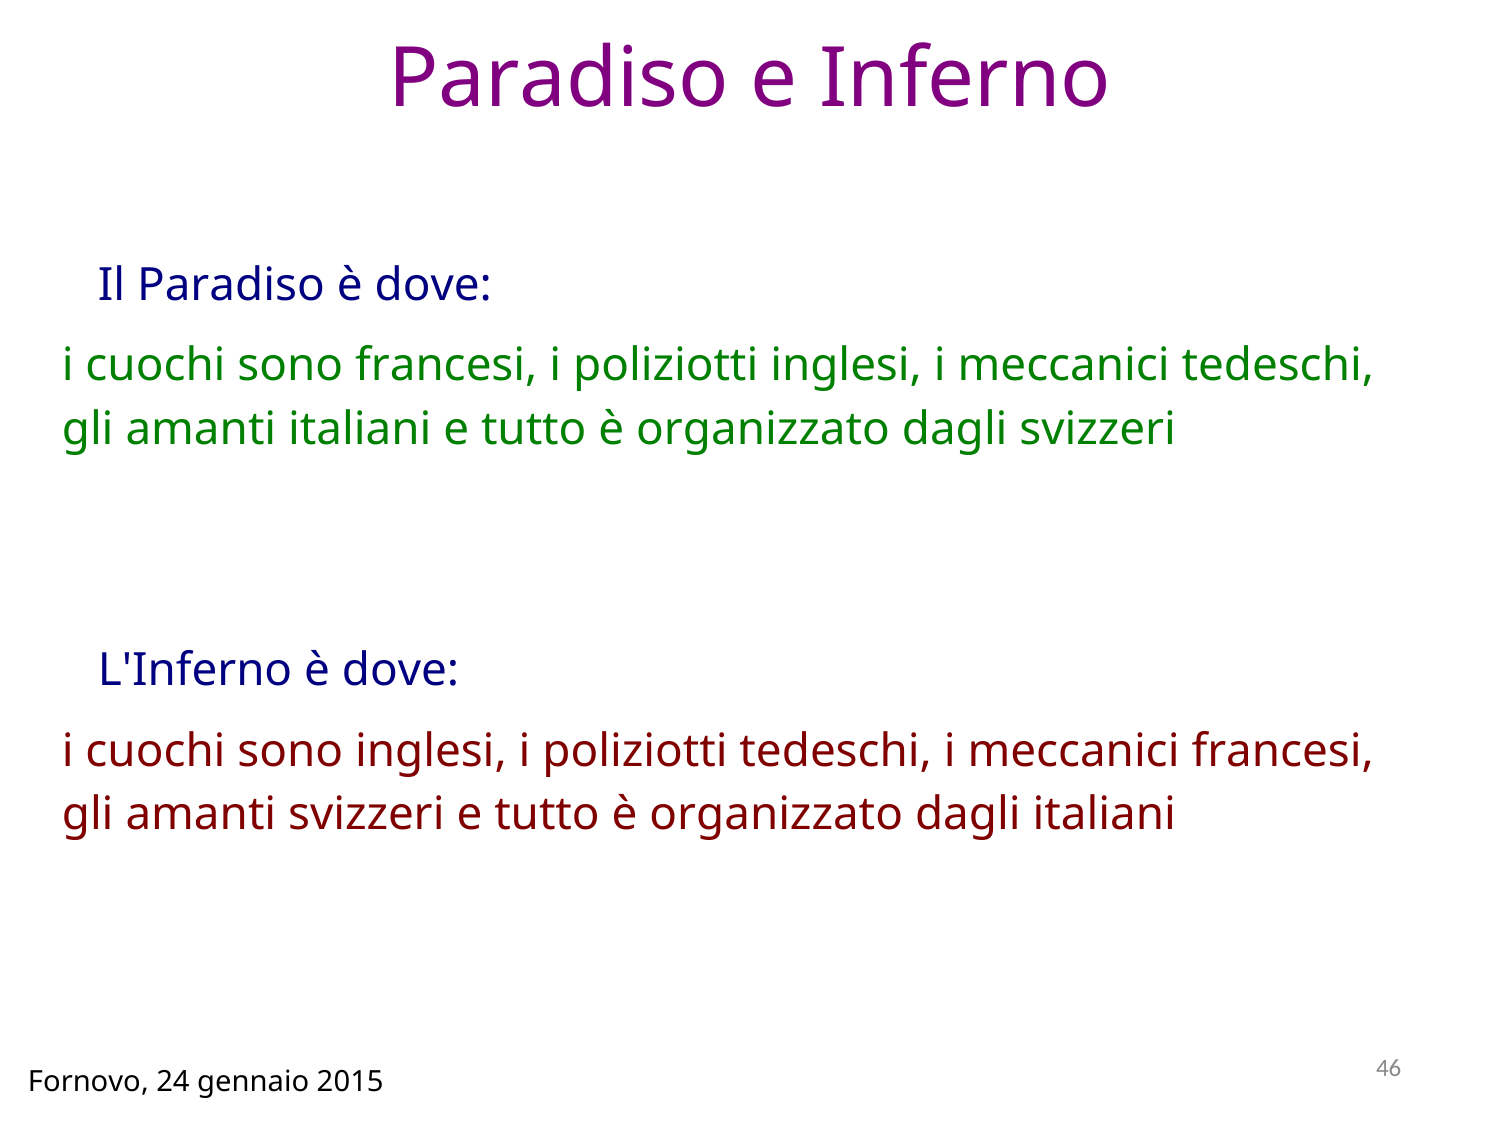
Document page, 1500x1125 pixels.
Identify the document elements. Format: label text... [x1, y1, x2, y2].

text_box Il Paradiso è dove: i cuochi sono francesi, i poliziotti inglesi, i meccanici tedeschi, gli amanti italiani e tutto è organizzato dagli svizzeri L'Inferno è dove: i cuochi sono inglesi, i poliziotti tedeschi, i meccanici francesi, gli amanti svizzeri e tutto è organizzato dagli italiani [47, 166, 1441, 892]
text_box Paradiso e Inferno [41, 0, 1459, 132]
text_box <numero> [1074, 1042, 1417, 1095]
